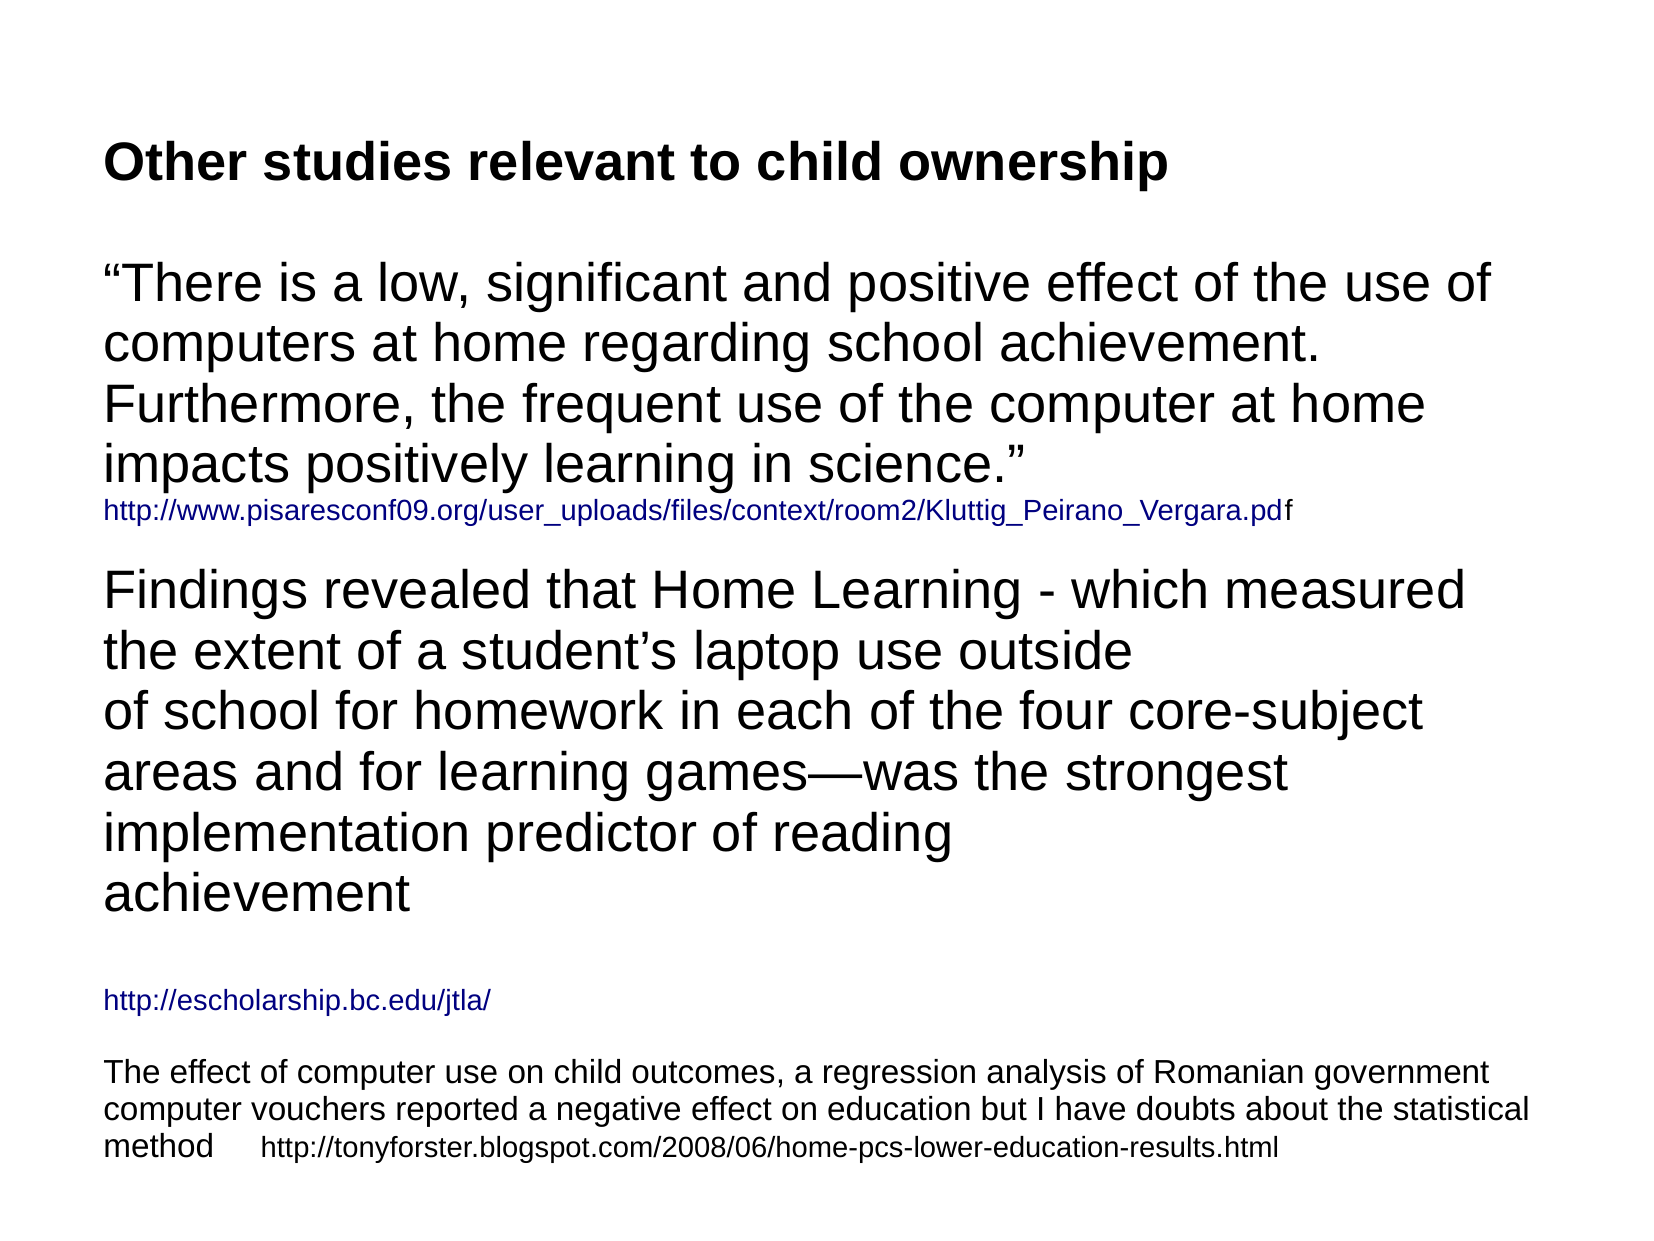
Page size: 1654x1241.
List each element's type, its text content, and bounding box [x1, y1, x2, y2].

text_box Other studies relevant to child ownership “There is a low, significant and positive effect of the use of computers at home regarding school achievement. Furthermore, the frequent use of the computer at home impacts positively learning in science.” http://www.pisaresconf09.org/user_uploads/files/context/room2/Kluttig_Peirano_Vergara.pdf Findings revealed that Home Learning - which measured the extent of a student’s laptop use outside of school for homework in each of the four core-subject areas and for learning games—was the strongest implementation predictor of reading achievement http://escholarship.bc.edu/jtla/ The effect of computer use on child outcomes, a regression analysis of Romanian government computer vouchers reported a negative effect on education but I have doubts about the statistical method http://tonyforster.blogspot.com/2008/06/home-pcs-lower-education-results.html [88, 123, 1565, 1175]
